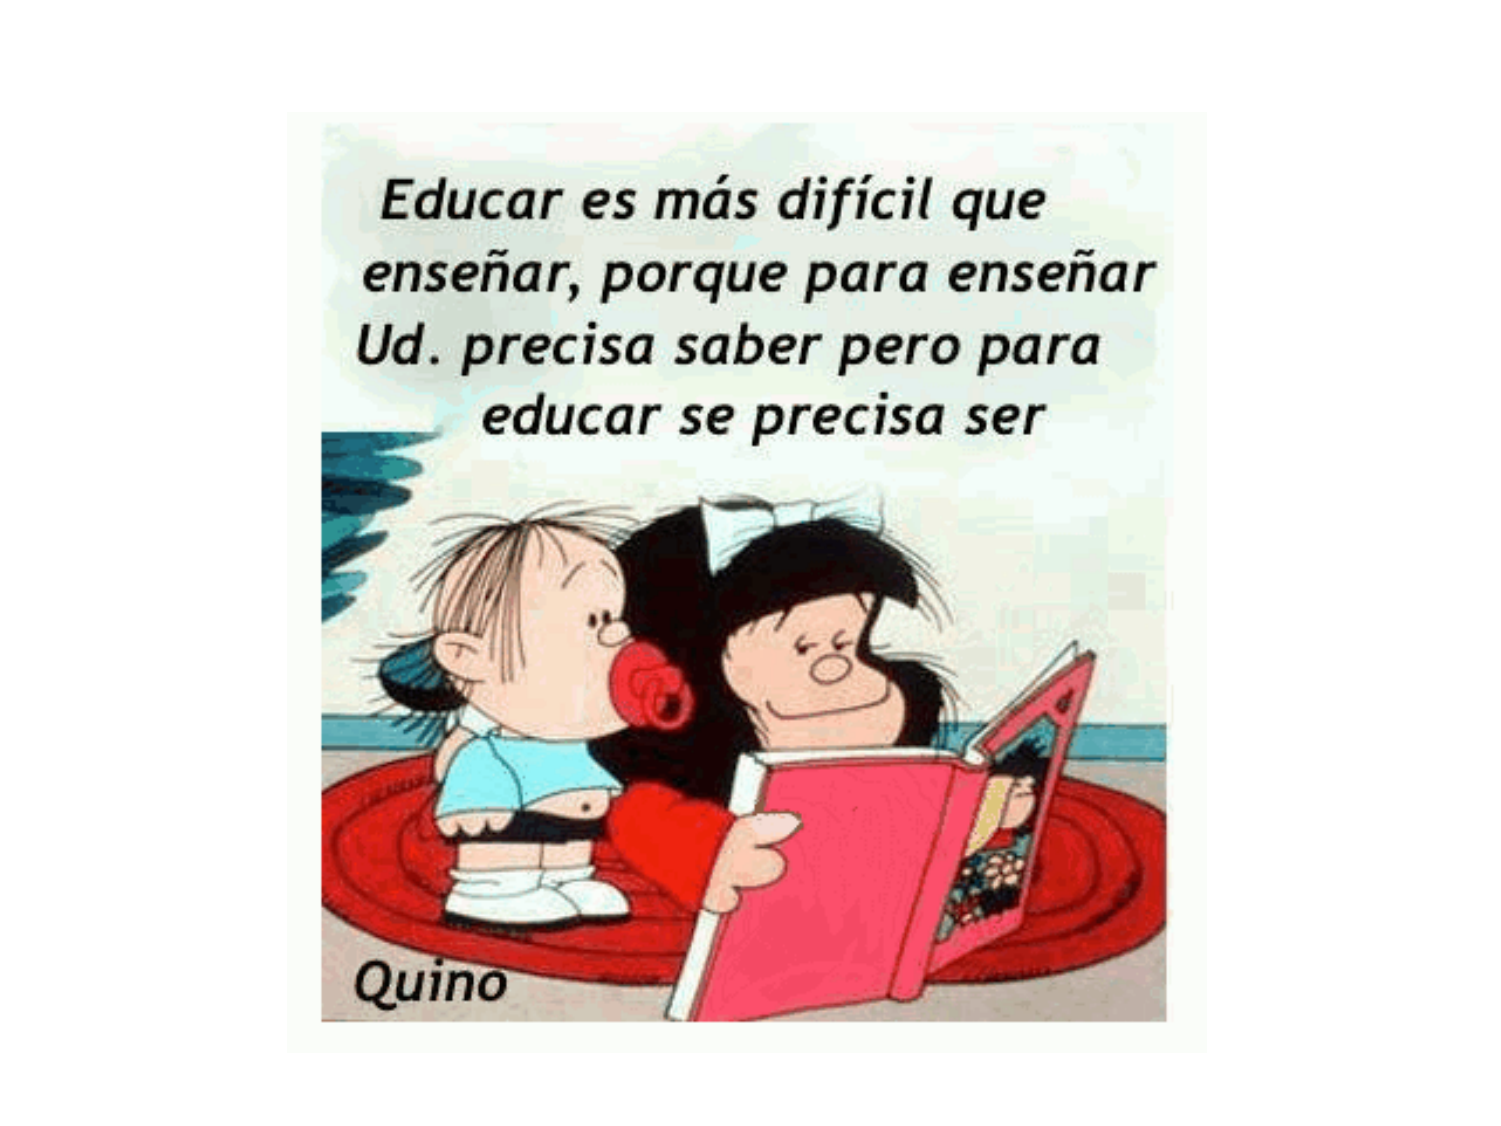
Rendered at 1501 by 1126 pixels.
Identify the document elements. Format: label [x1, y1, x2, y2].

picture [287, 112, 1207, 1053]
